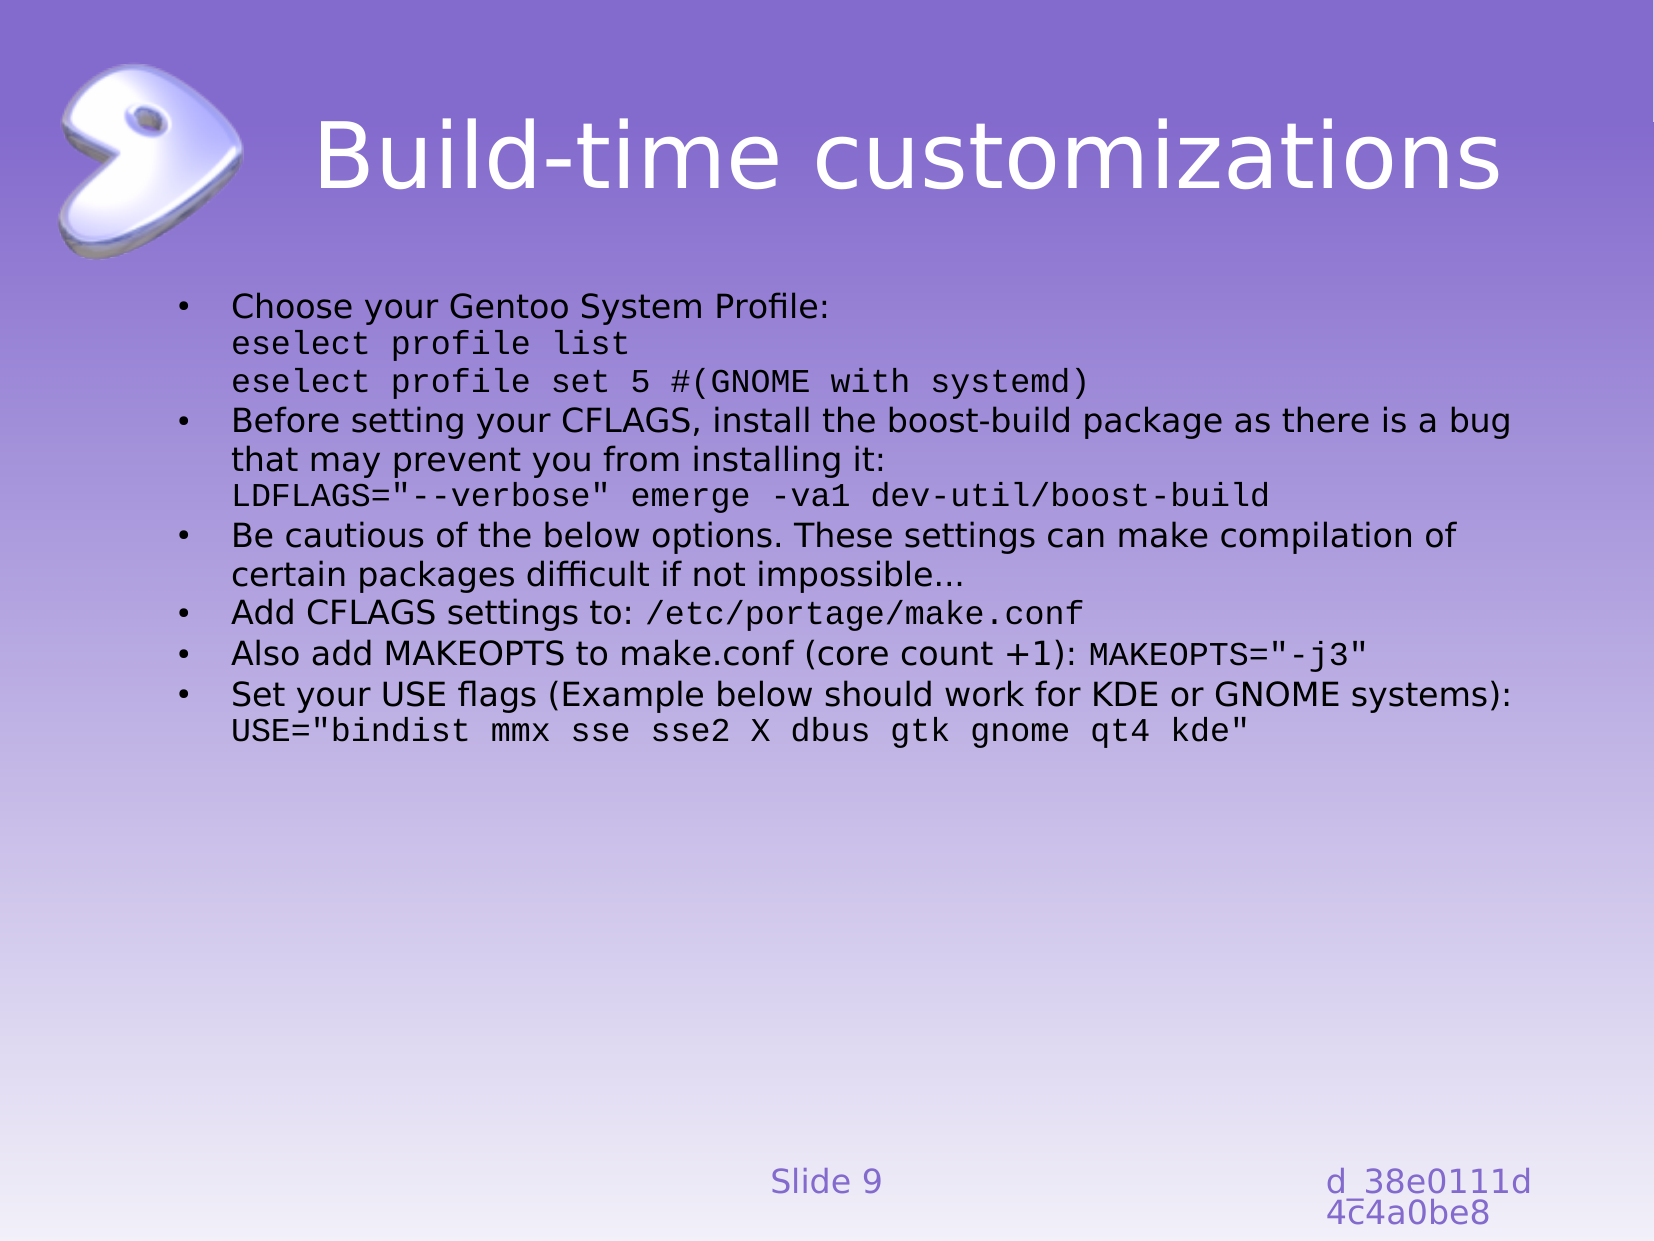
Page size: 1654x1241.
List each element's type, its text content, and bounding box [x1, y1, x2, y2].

picture [49, 61, 248, 266]
title Build-time customizations [288, 44, 1531, 268]
text_box Choose your Gentoo System Profile: eselect profile list eselect profile set 5 #(GNOME with systemd) Before setting your CFLAGS, install the boost-build package as there is a bug that may prevent you from installing it: LDFLAGS="--verbose" emerge -va1 dev-util/boost-build Be cautious of the below options. These settings can make compilation of certain packages difficult if not impossible... Add CFLAGS settings to: /etc/portage/make.conf Also add MAKEOPTS to make.conf (core count +1): MAKEOPTS="-j3" Set your USE flags (Example below should work for KDE or GNOME systems): USE="bindist mmx sse sse2 X dbus gtk gnome qt4 kde" [160, 288, 1515, 1065]
